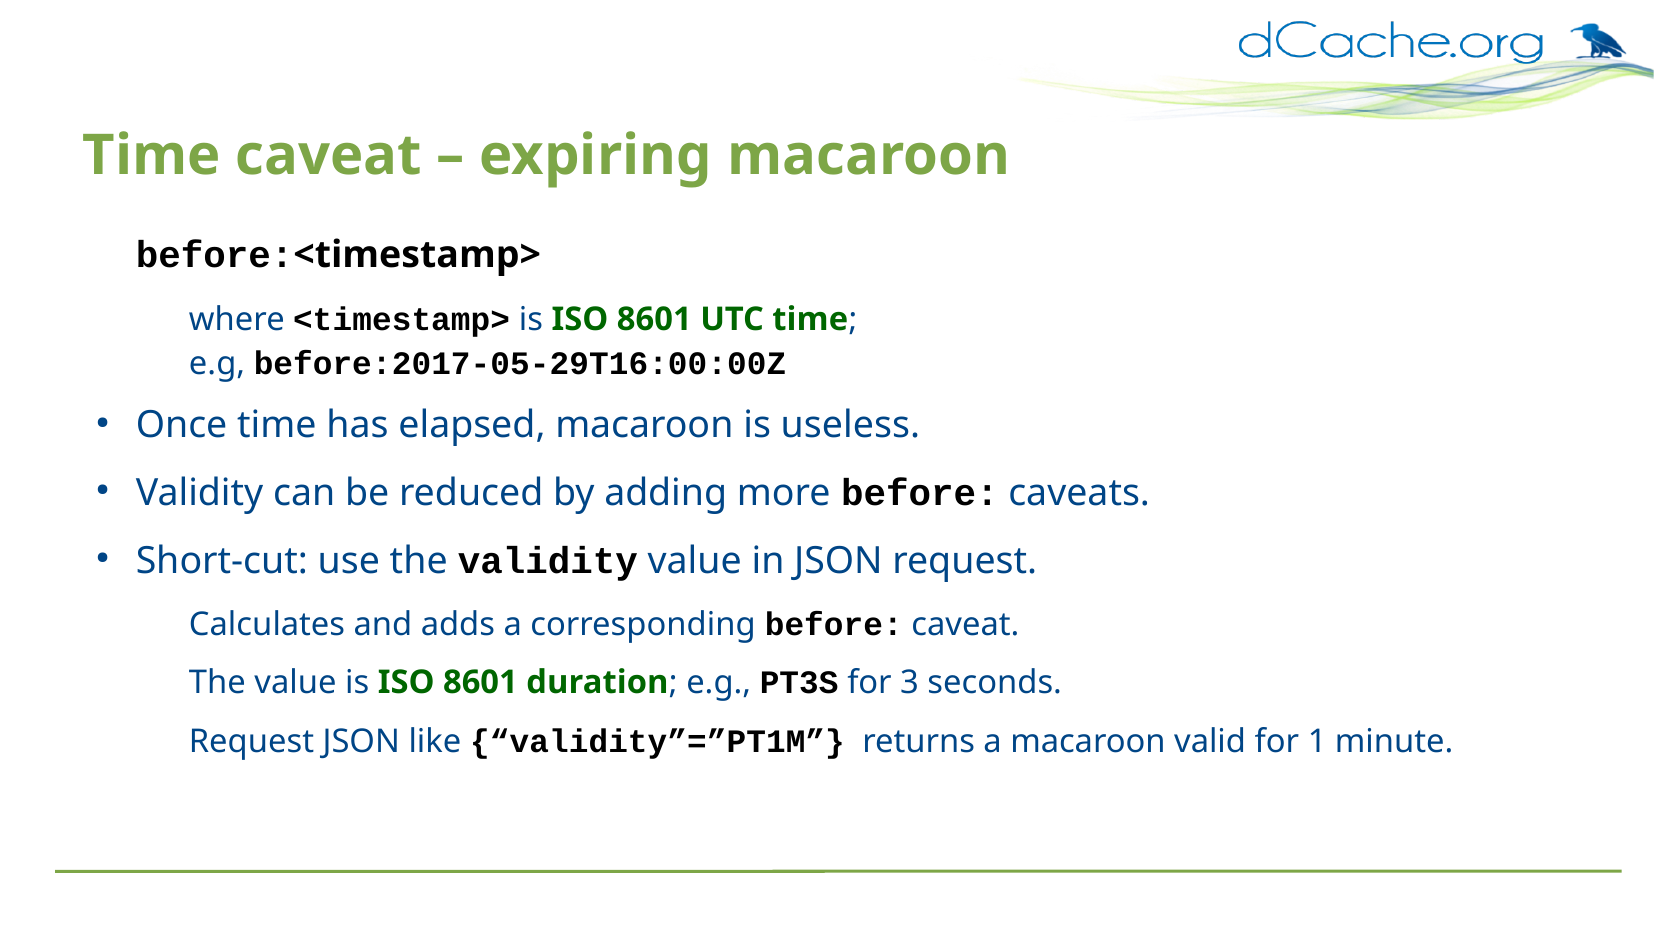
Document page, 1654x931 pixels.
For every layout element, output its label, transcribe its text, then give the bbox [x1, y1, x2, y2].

picture [956, 12, 1654, 127]
list before:<timestamp> where <timestamp> is ISO 8601 UTC time; e.g, before:2017-05-29T16:00:00Z Once time has elapsed, macaroon is useless. Validity can be reduced by adding more before: caveats. Short-cut: use the validity value in JSON request. Calculates and adds a corresponding before: caveat. The value is ISO 8601 duration; e.g., PT3S for 3 seconds. Request JSON like {“validity”=”PT1M”} returns a macaroon valid for 1 minute. [82, 227, 1571, 767]
title Time caveat – expiring macaroon [82, 116, 1605, 189]
